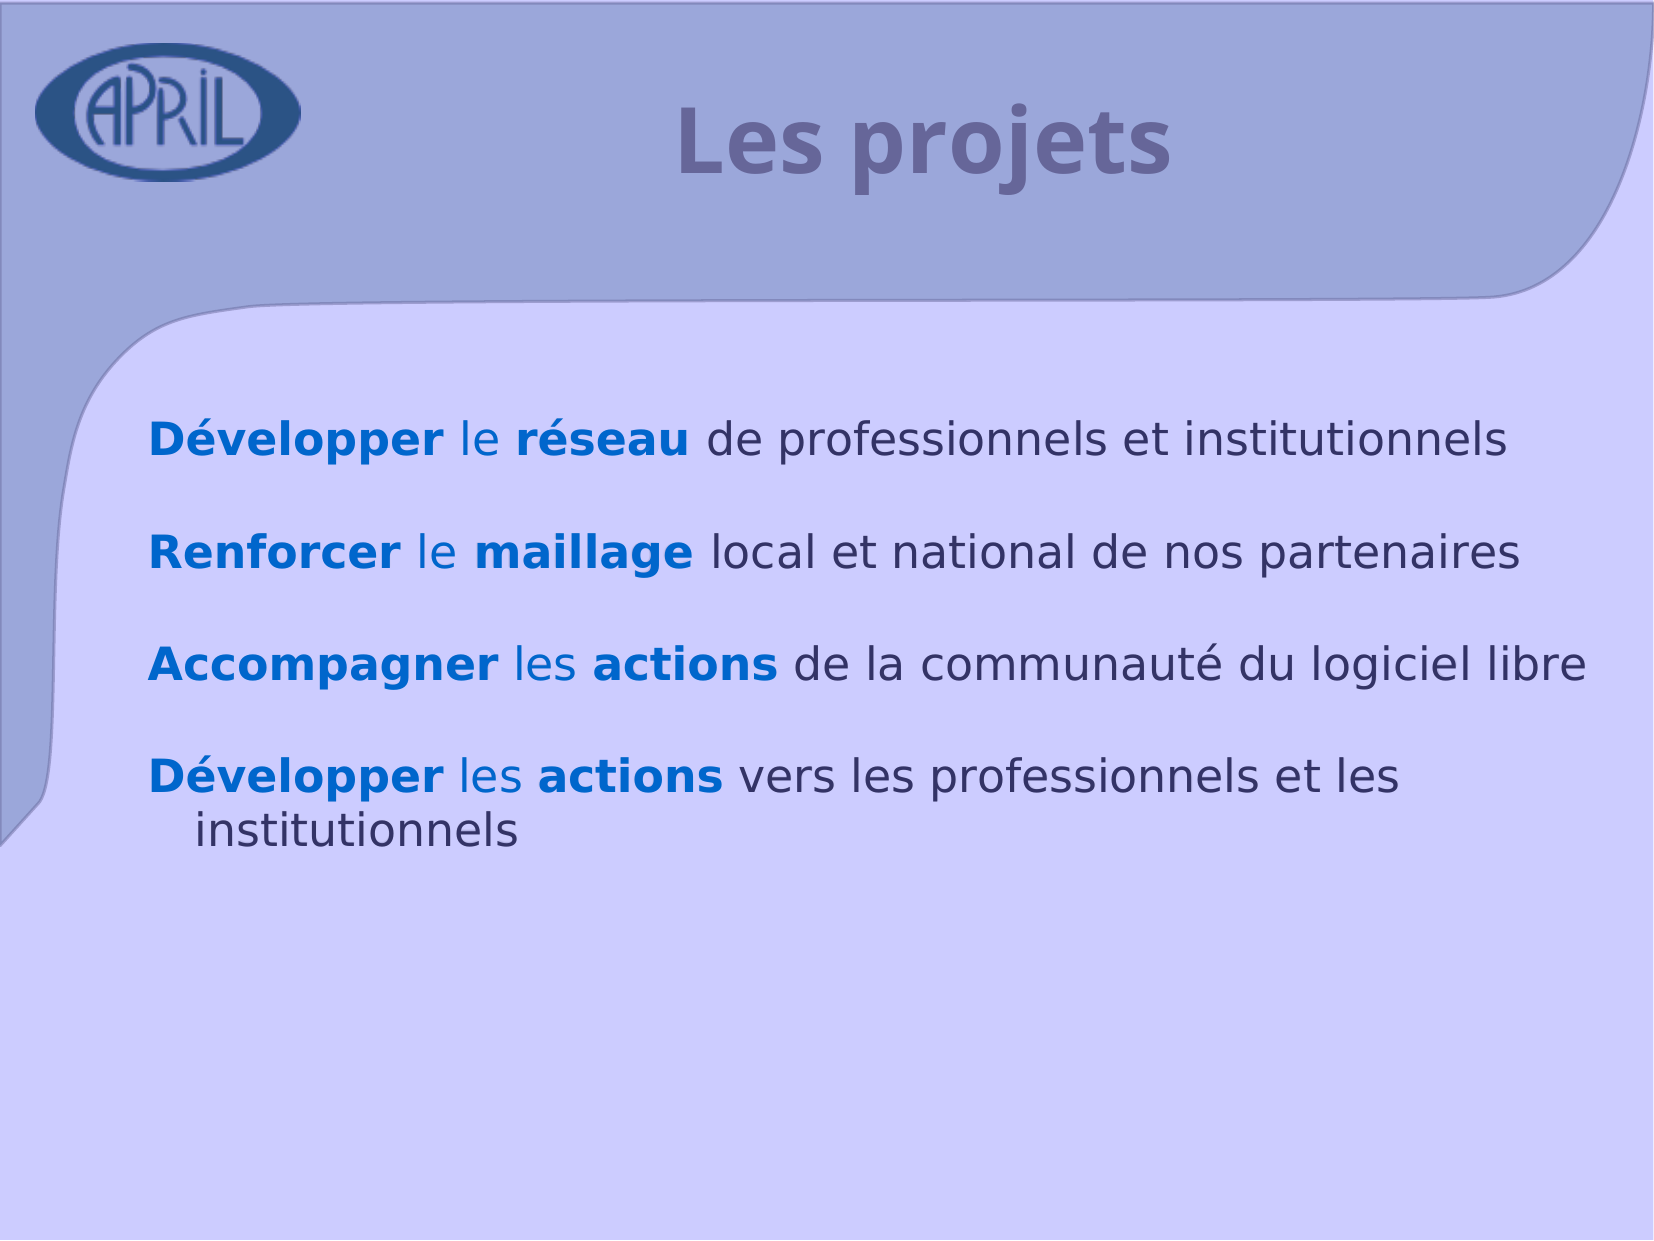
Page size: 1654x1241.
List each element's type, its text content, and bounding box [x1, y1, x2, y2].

title Les projets [313, 34, 1534, 242]
picture [35, 43, 301, 182]
list Développer le réseau de professionnels et institutionnels Renforcer le maillage local et national de nos partenaires Accompagner les actions de la communauté du logiciel libre Développer les actions vers les professionnels et les institutionnels [118, 413, 1632, 1115]
